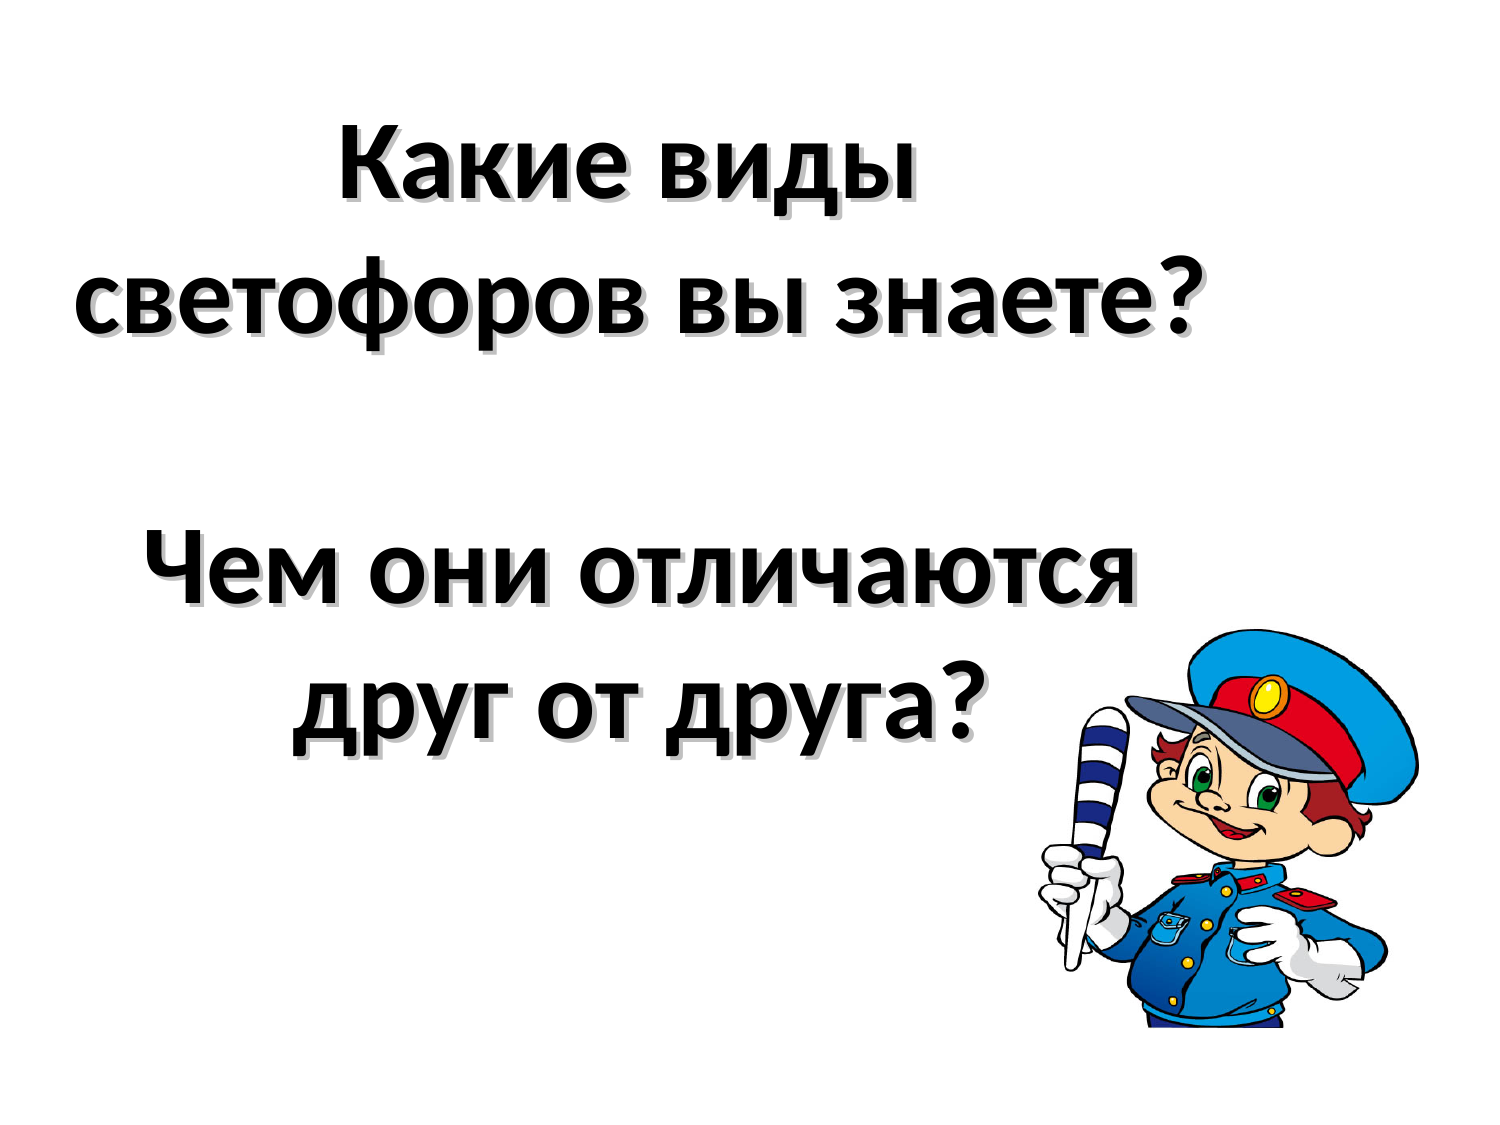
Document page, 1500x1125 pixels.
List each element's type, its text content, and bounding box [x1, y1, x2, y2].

picture [1019, 609, 1440, 1044]
text_box Какие виды светофоров вы знаете? Чем они отличаются друг от друга? [59, 78, 1224, 768]
